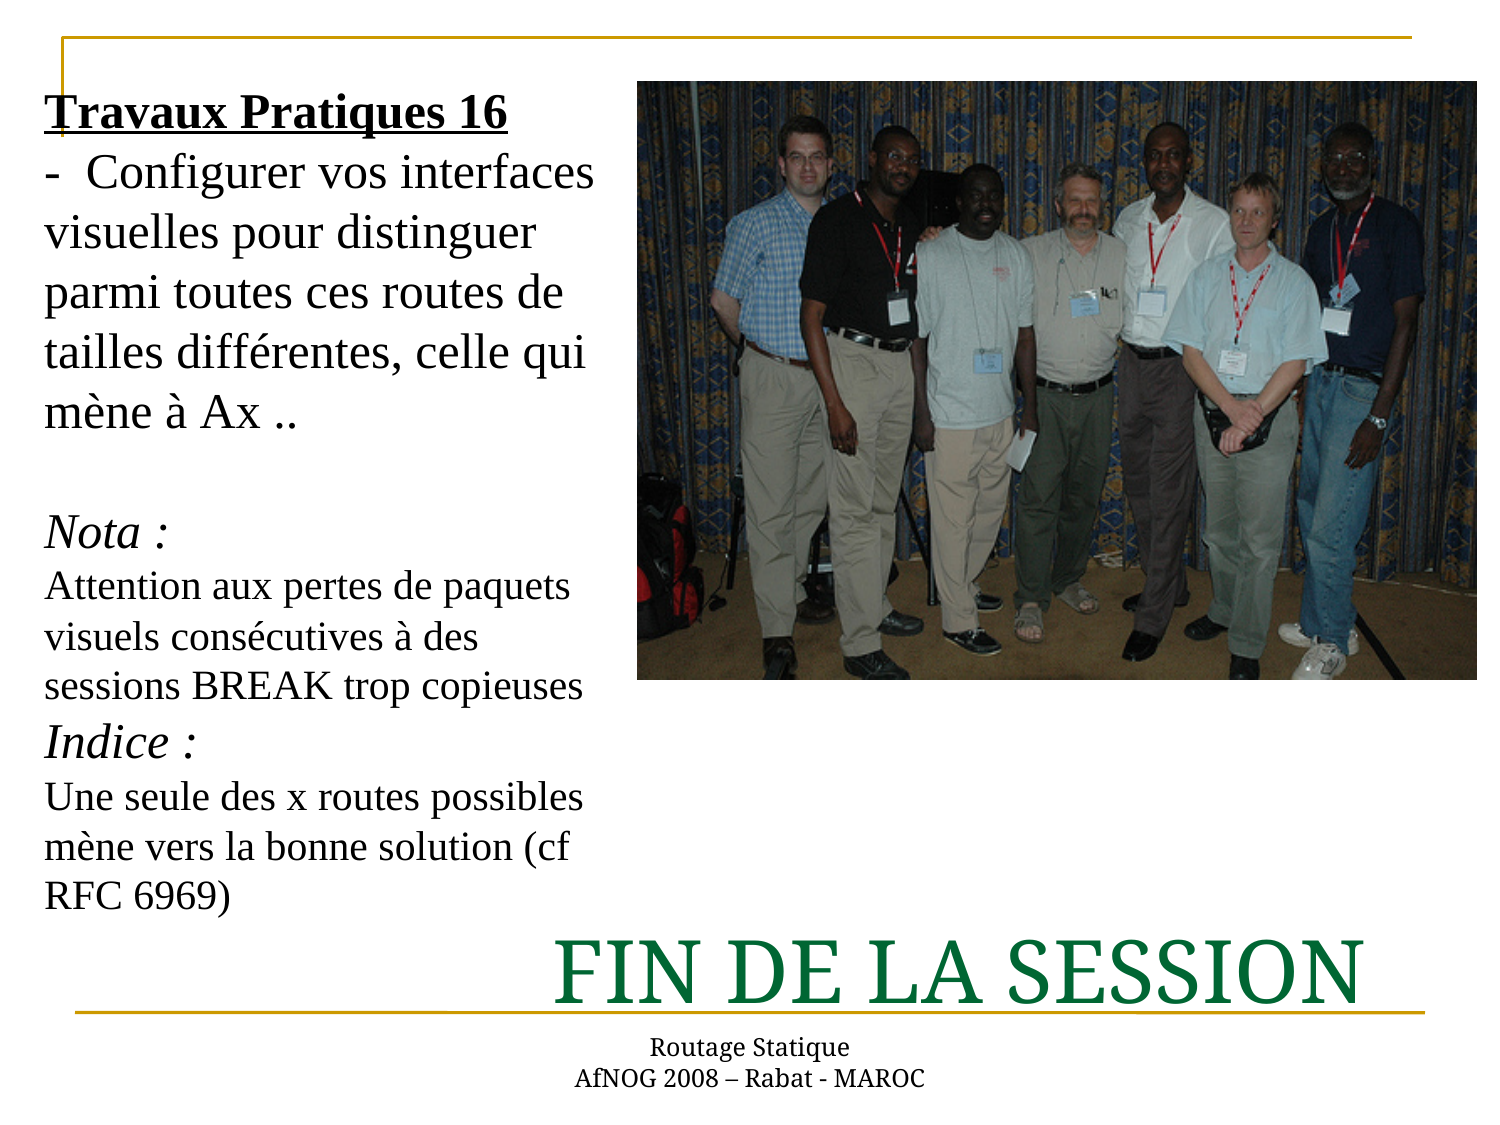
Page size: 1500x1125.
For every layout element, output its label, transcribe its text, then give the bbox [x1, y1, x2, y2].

picture [637, 81, 1477, 680]
text_box Travaux Pratiques 16 - Configurer vos interfaces visuelles pour distinguer parmi toutes ces routes de tailles différentes, celle qui mène à Ax .. Nota : Attention aux pertes de paquets visuels consécutives à des sessions BREAK trop copieuses Indice : Une seule des x routes possibles mène vers la bonne solution (cf RFC 6969)‏ [29, 70, 621, 986]
title FIN DE LA SESSION [442, 864, 1477, 1075]
